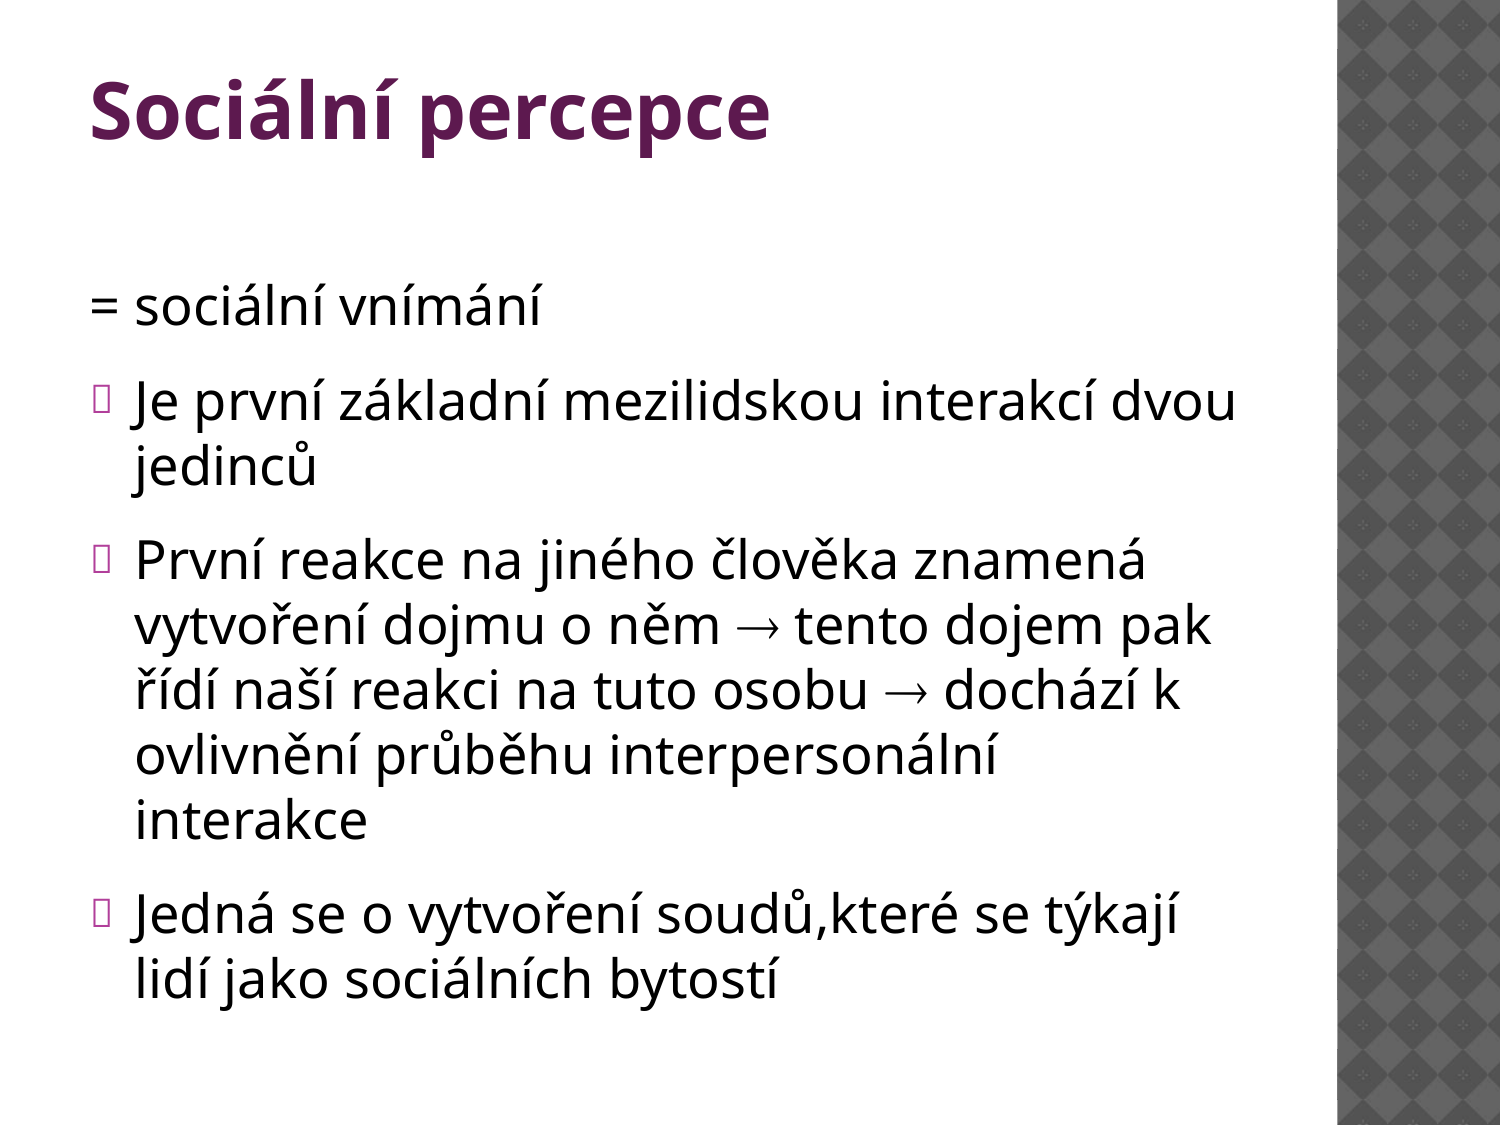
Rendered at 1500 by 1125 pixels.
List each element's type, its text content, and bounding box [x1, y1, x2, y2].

title Sociální percepce [75, 52, 1263, 240]
picture [1337, 0, 1500, 1125]
list = sociální vnímání Je první základní mezilidskou interakcí dvou jedinců První reakce na jiného člověka znamená vytvoření dojmu o něm  tento dojem pak řídí naší reakci na tuto osobu  dochází k ovlivnění průběhu interpersonální interakce Jedná se o vytvoření soudů,které se týkají lidí jako sociálních bytostí [75, 264, 1263, 1059]
